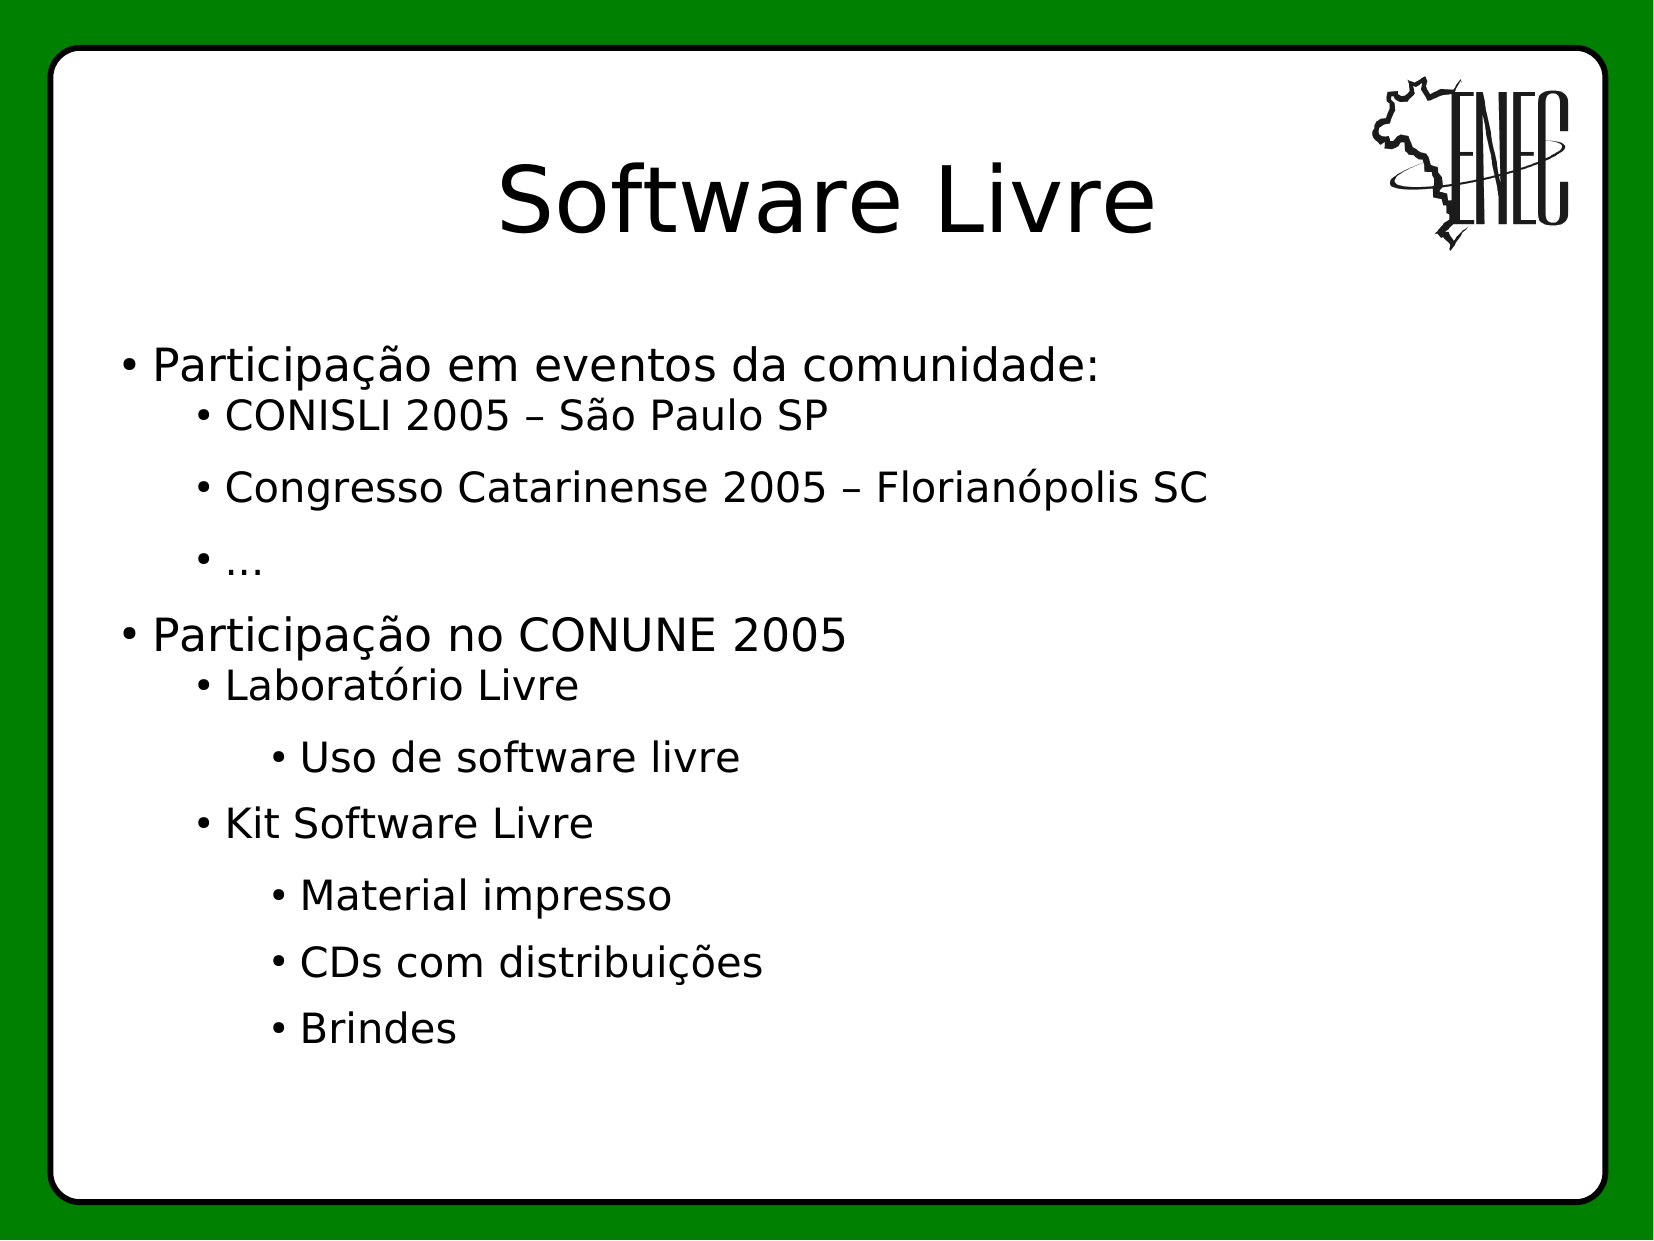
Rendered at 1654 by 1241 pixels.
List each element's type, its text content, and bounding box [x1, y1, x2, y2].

title Software Livre [121, 97, 1534, 305]
list Participação em eventos da comunidade: CONISLI 2005 – São Paulo SP Congresso Catarinense 2005 – Florianópolis SC ... Participação no CONUNE 2005 Laboratório Livre Uso de software livre Kit Software Livre Material impresso CDs com distribuições Brindes [121, 338, 1534, 1121]
picture [1367, 71, 1574, 273]
